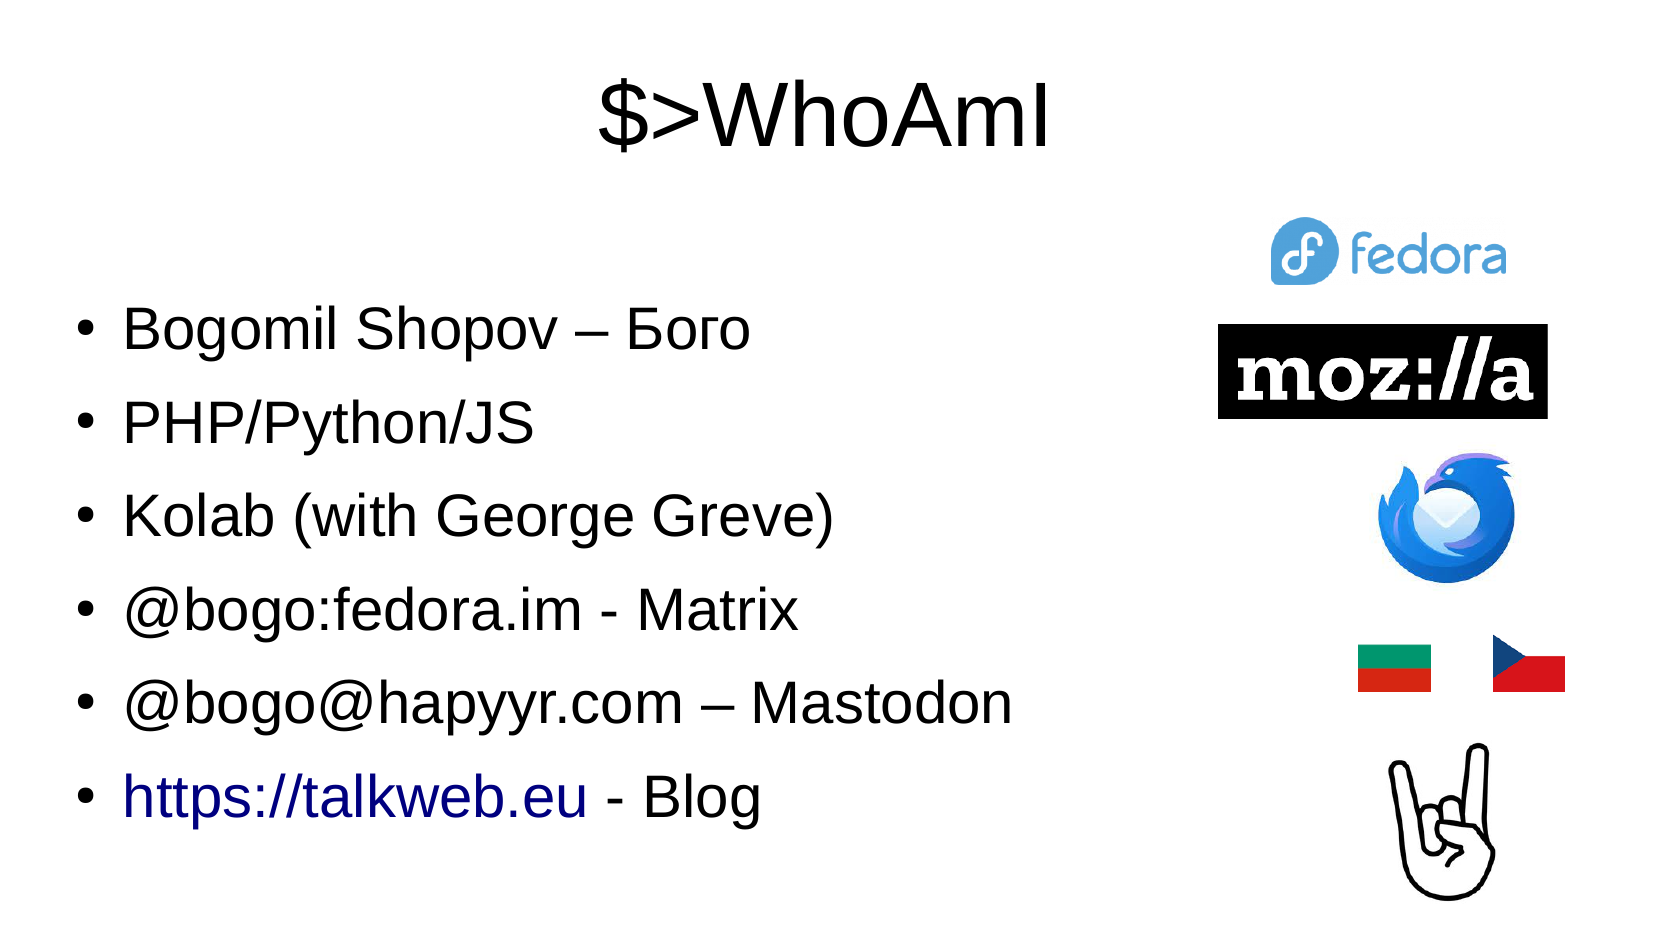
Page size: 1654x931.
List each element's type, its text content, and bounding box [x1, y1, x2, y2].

list Bogomil Shopov – Бого PHP/Python/JS Kolab (with George Greve) @bogo:fedora.im - Matrix @bogo@hapyyr.com – Mastodon https://talkweb.eu - Blog [59, 295, 1548, 835]
picture [1344, 442, 1548, 595]
picture [1218, 324, 1548, 419]
title $>WhoAmI [82, 37, 1571, 193]
picture [1493, 620, 1565, 692]
picture [1358, 620, 1431, 692]
picture [1347, 727, 1536, 916]
picture [1271, 217, 1506, 285]
